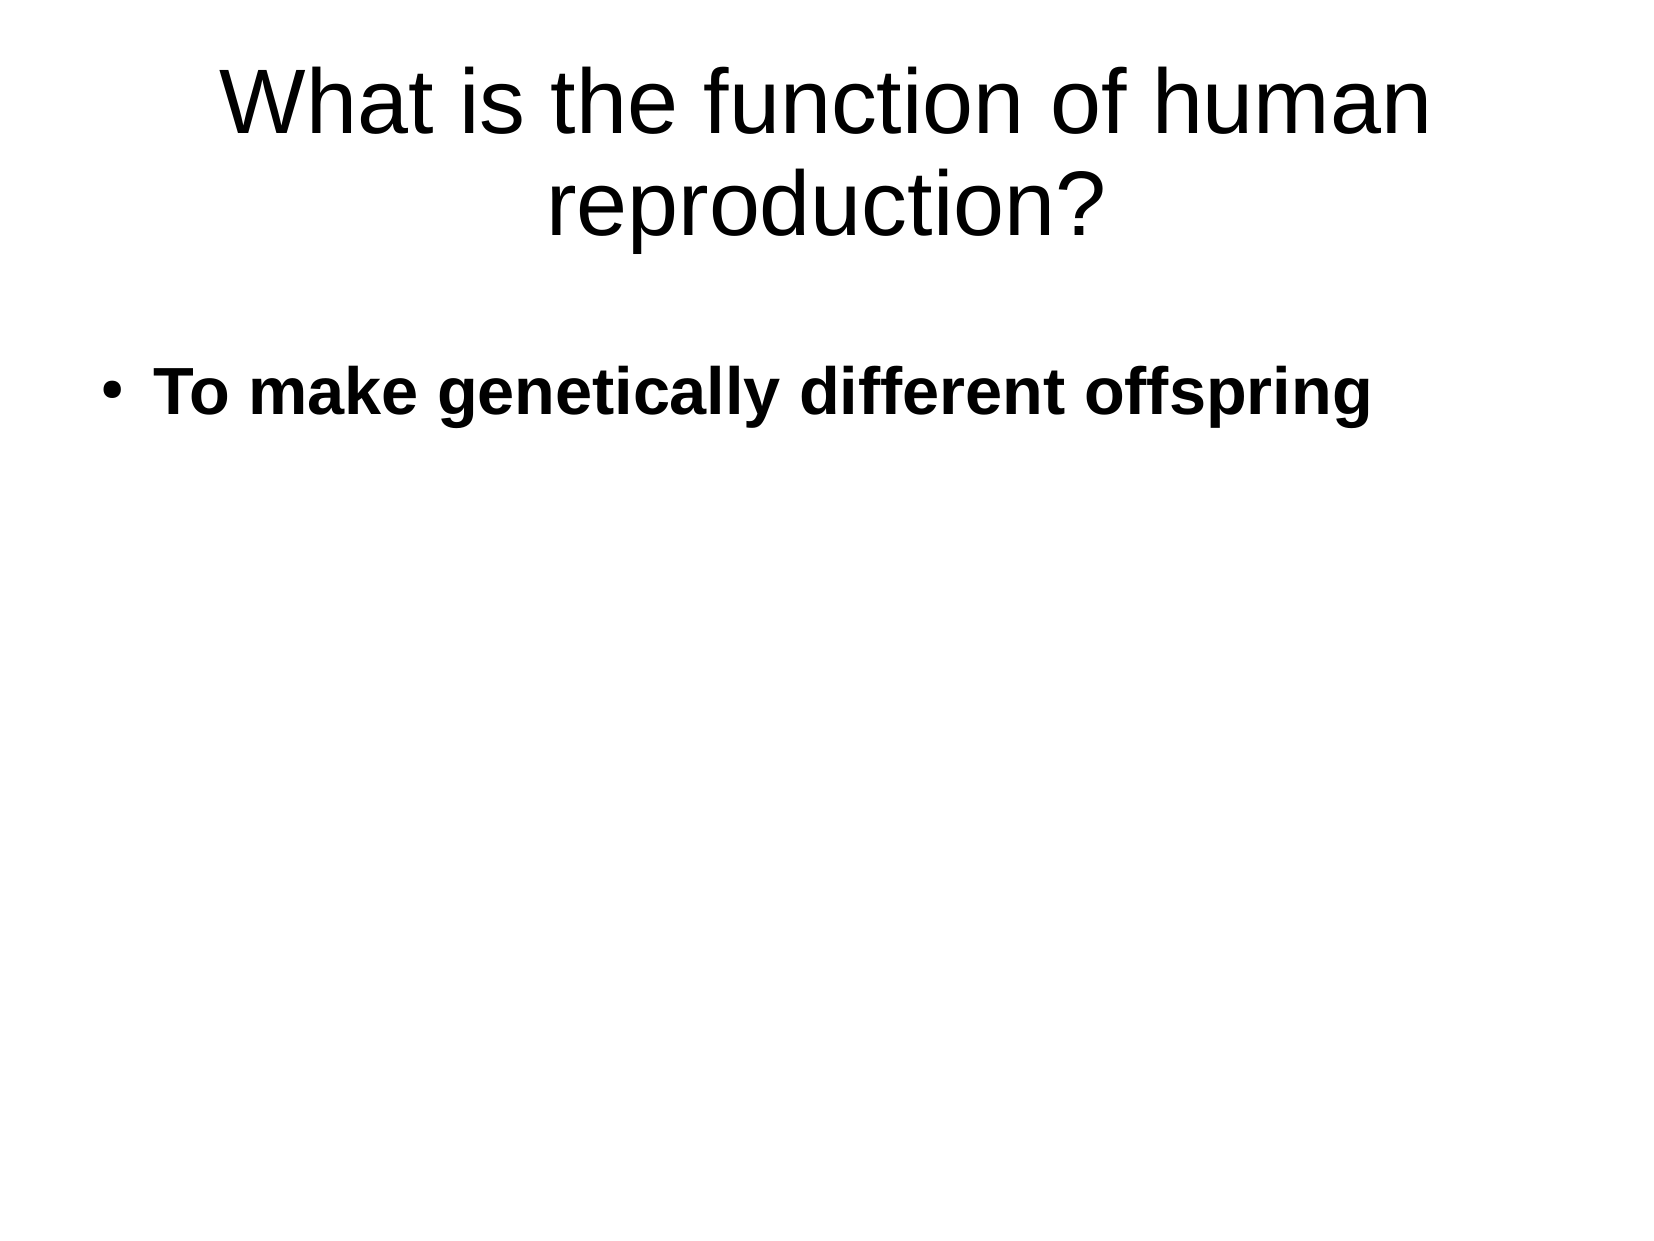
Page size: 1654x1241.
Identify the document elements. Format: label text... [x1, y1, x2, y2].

list To make genetically different offspring [82, 354, 1571, 1010]
title What is the function of human reproduction? [82, 49, 1571, 257]
